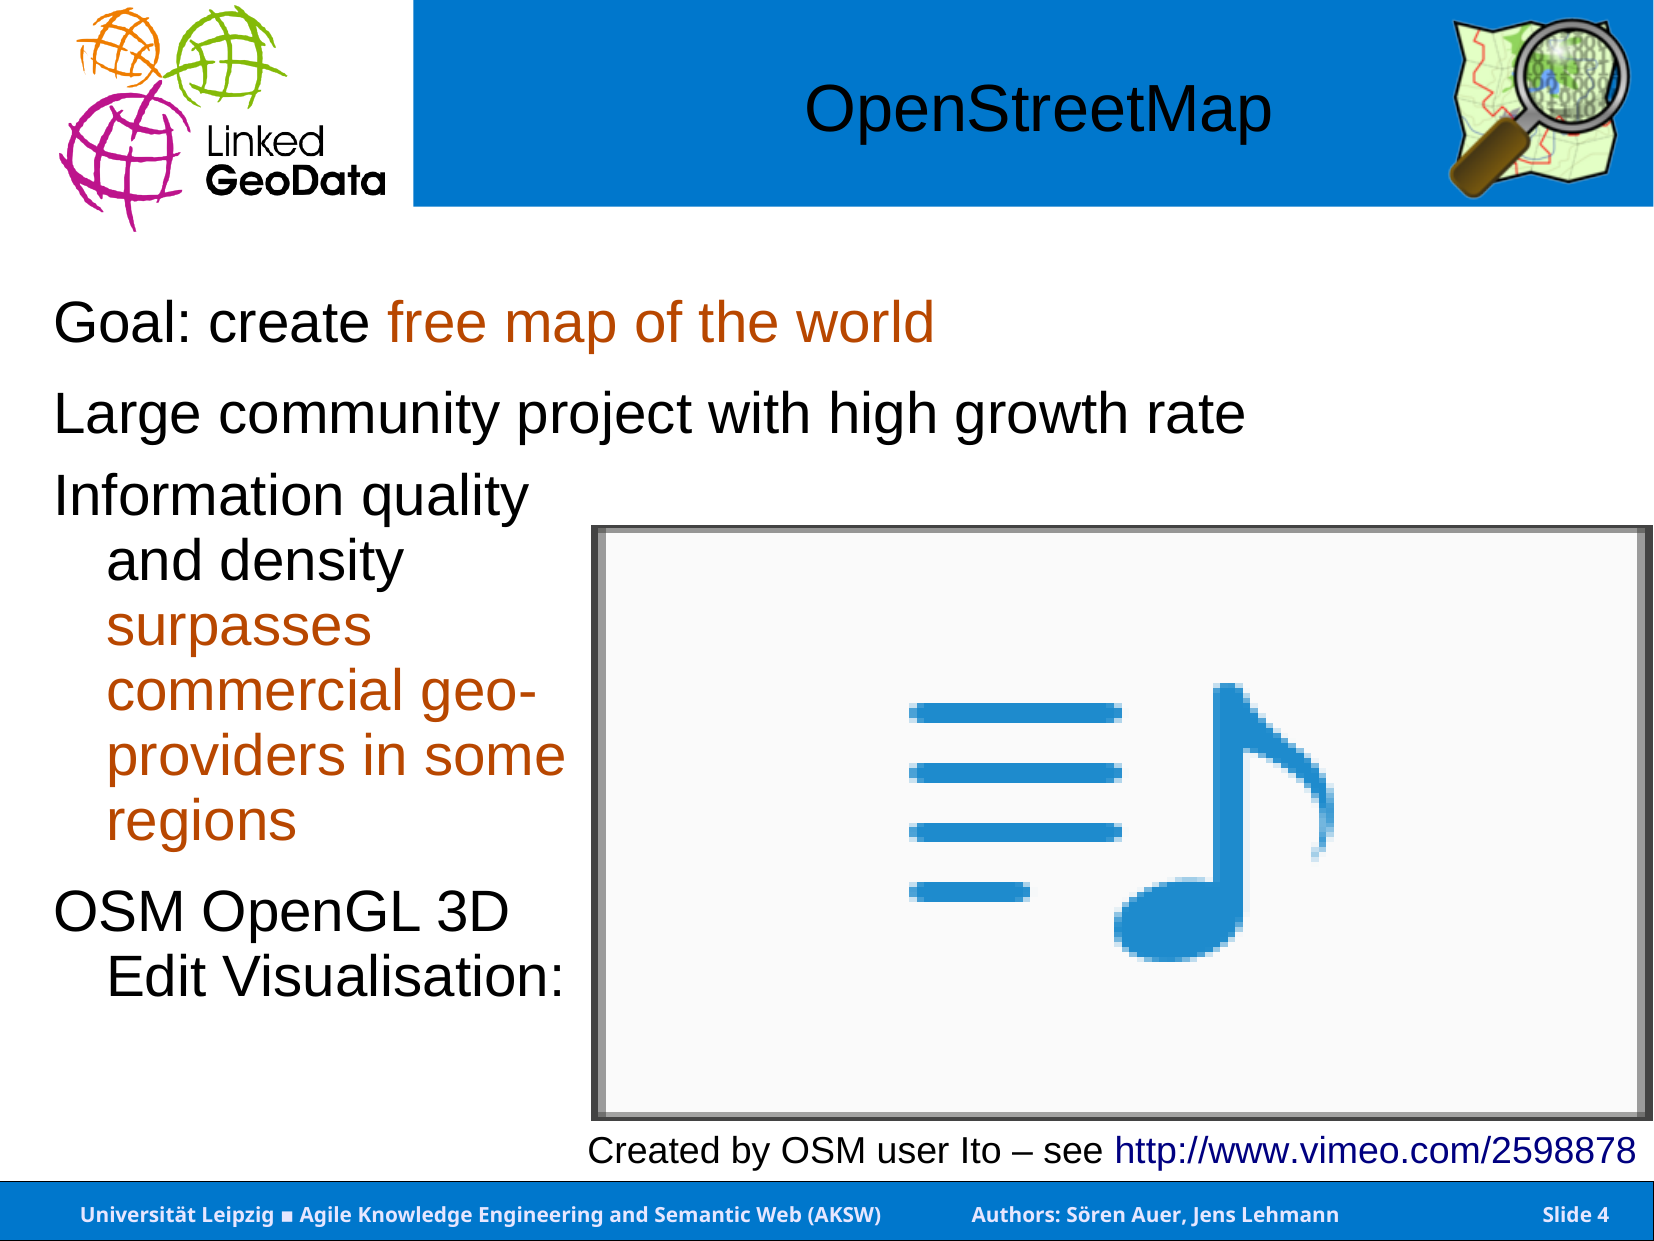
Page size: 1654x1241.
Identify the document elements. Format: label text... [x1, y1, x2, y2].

text_box Created by OSM user Ito – see http://www.vimeo.com/2598878 [572, 1122, 1652, 1179]
title OpenStreetMap [442, 38, 1446, 178]
text_box [590, 523, 1654, 1123]
list Information quality and density surpasses commercial geo-providers in some regions OSM OpenGL 3D Edit Visualisation: [35, 462, 597, 1100]
list Goal: create free map of the world Large community project with high growth rate [35, 290, 1524, 523]
picture [59, 5, 385, 232]
picture [1446, 13, 1635, 201]
